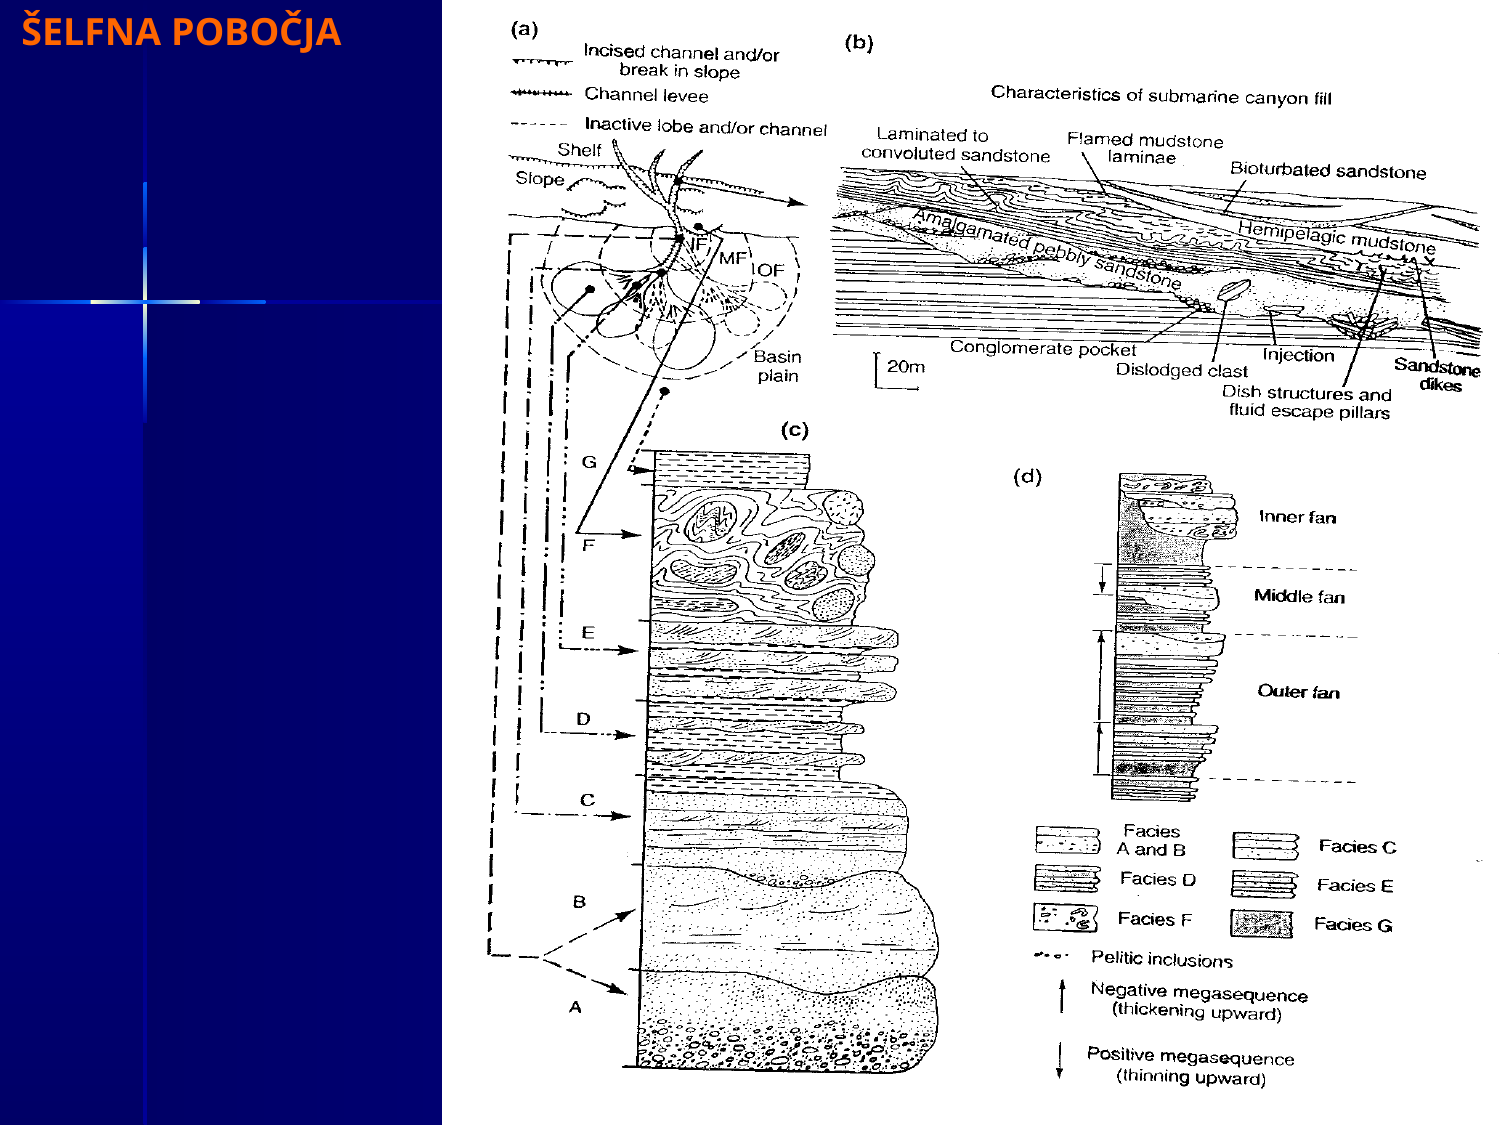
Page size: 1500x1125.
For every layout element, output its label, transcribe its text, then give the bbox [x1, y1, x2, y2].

picture [442, 0, 1500, 1125]
text_box ŠELFNA POBOČJA [6, 0, 357, 61]
